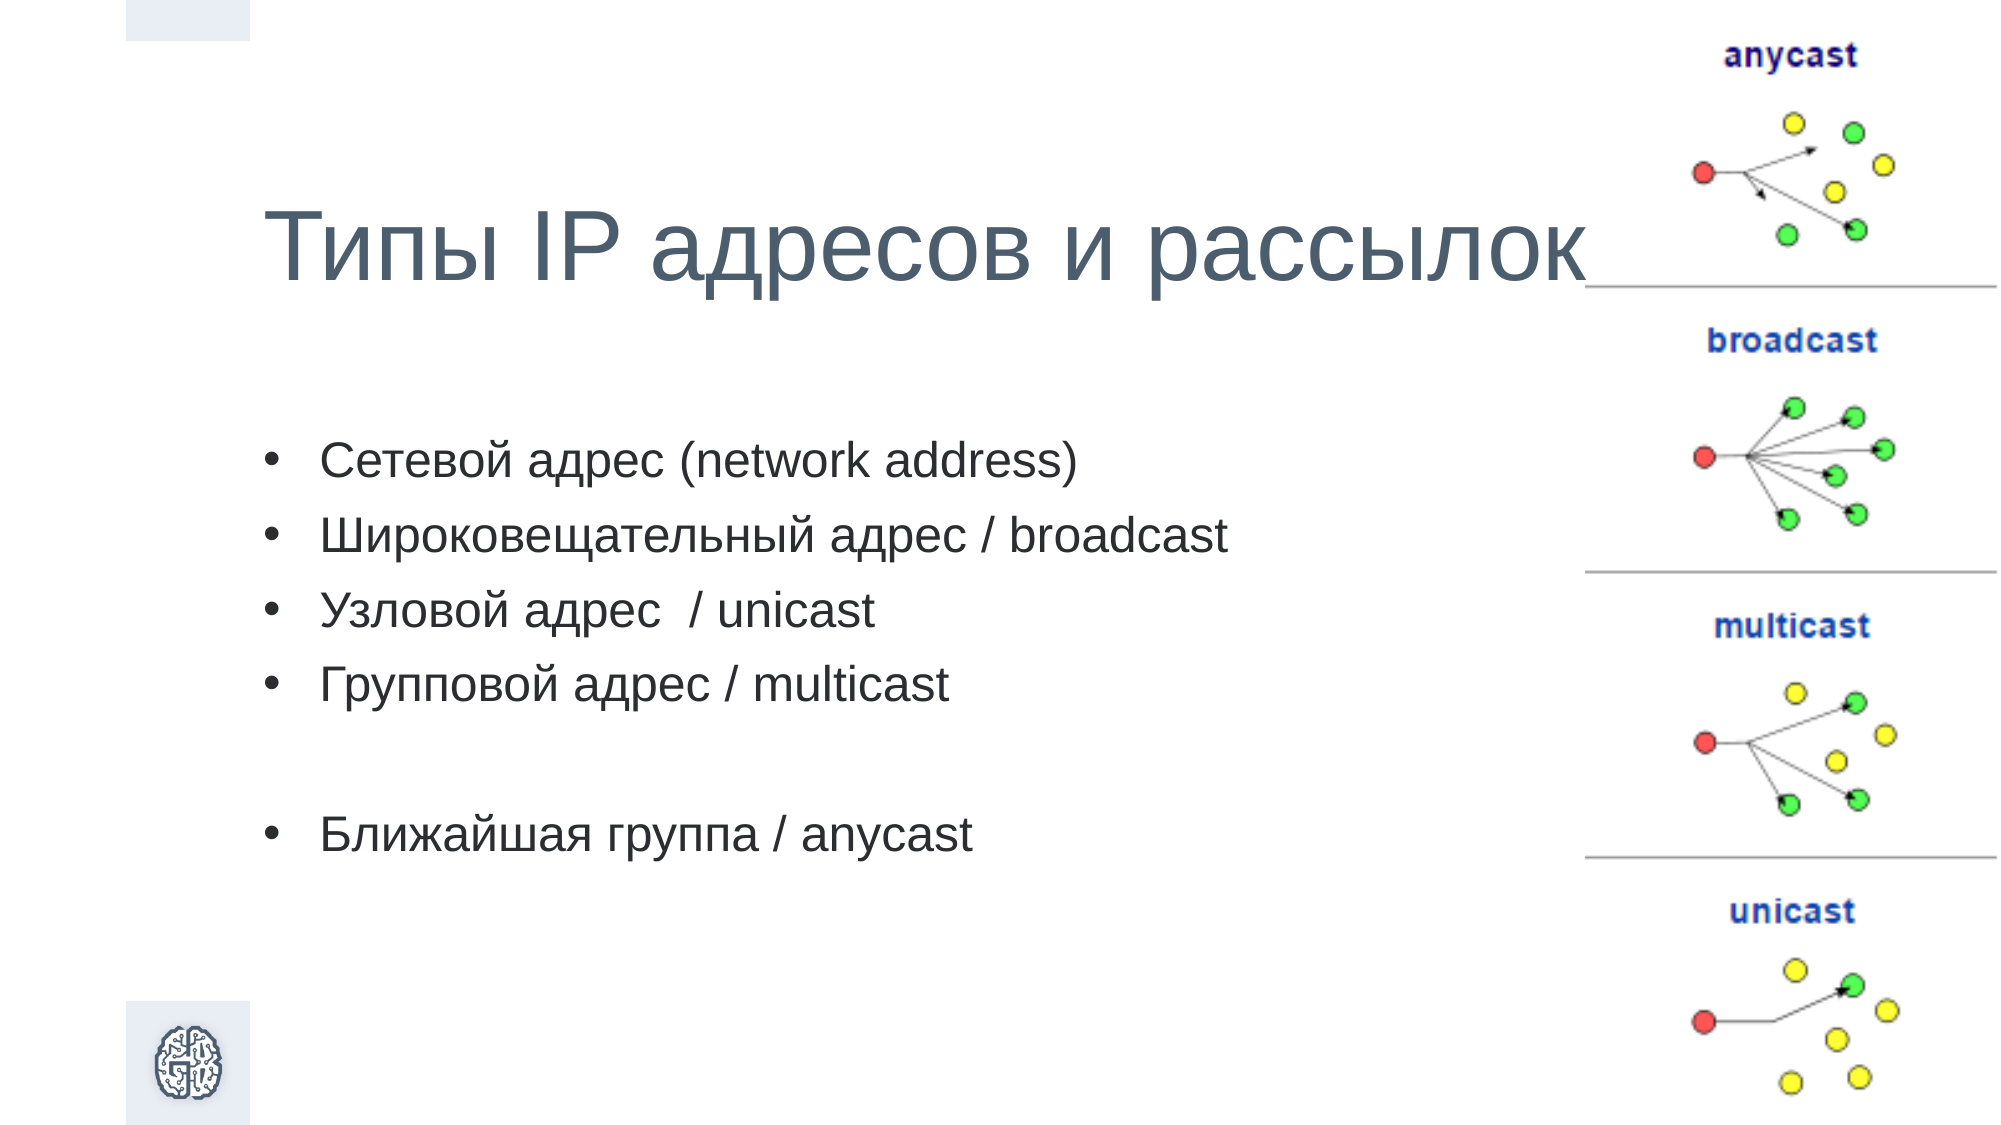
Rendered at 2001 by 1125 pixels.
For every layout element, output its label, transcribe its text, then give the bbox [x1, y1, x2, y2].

list Сетевой адрес (network address) Широковещательный адрес / broadcast Узловой адрес / unicast Групповой адрес / multicast Ближайшая группа / anycast [248, 431, 1585, 941]
title Типы IP адресов и рассылок [248, 124, 1752, 372]
picture [1585, 28, 2000, 1125]
picture [144, 1016, 232, 1110]
